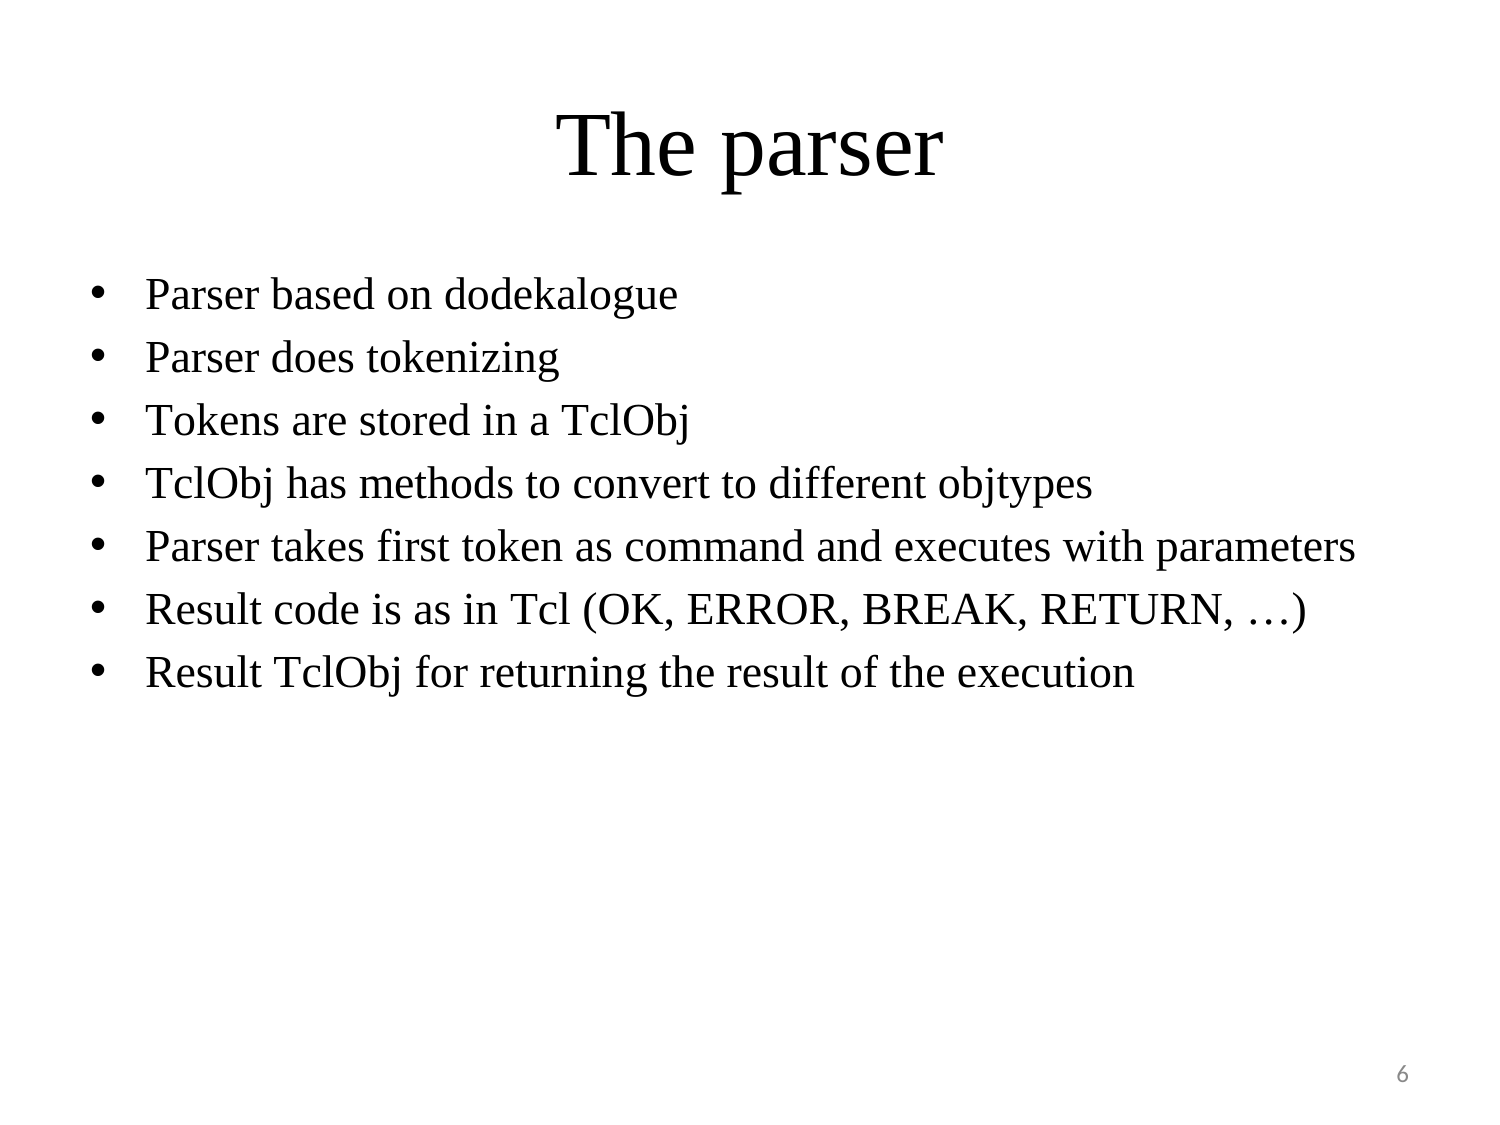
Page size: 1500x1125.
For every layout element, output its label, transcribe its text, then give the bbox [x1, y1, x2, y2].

text_box Parser based on dodekalogue Parser does tokenizing Tokens are stored in a TclObj TclObj has methods to convert to different objtypes Parser takes first token as command and executes with parameters Result code is as in Tcl (OK, ERROR, BREAK, RETURN, …) Result TclObj for returning the result of the execution [75, 262, 1426, 1101]
text_box The parser [75, 45, 1426, 233]
